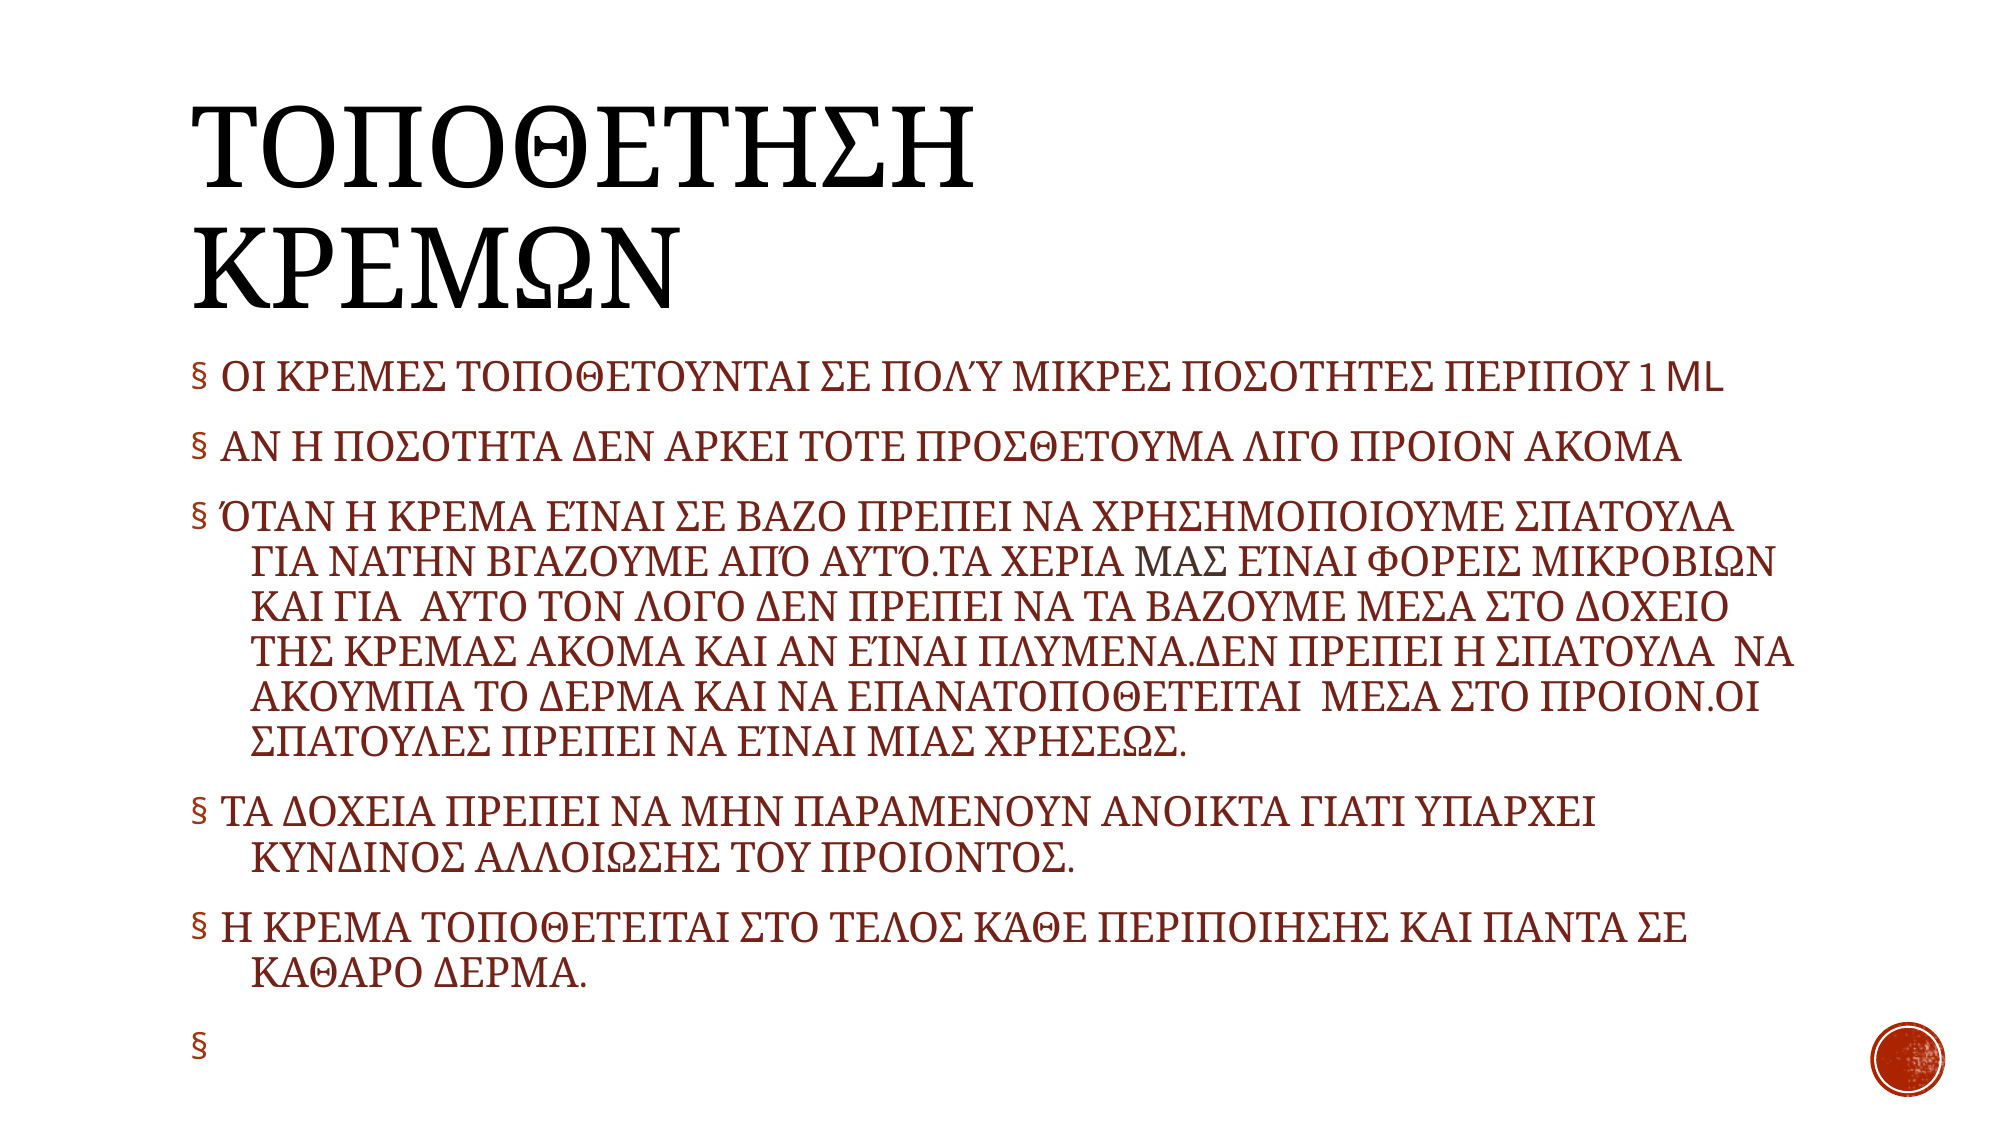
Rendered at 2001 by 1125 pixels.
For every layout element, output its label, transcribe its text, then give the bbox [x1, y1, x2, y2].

title ΤΟΠΟΘΕΤΗΣΗ ΚΡΕΜΩΝ [175, 79, 1408, 344]
list ΟΙ ΚΡΕΜΕΣ ΤΟΠΟΘΕΤΟΥΝΤΑΙ ΣΕ ΠΟΛΎ ΜΙΚΡΕΣ ΠΟΣΟΤΗΤΕΣ ΠΕΡΙΠΟΥ 1 ML ΑΝ Η ΠΟΣΟΤΗΤΑ ΔΕΝ ΑΡΚΕΙ ΤΟΤΕ ΠΡΟΣΘΕΤΟΥΜΑ ΛΙΓΟ ΠΡΟΙΟΝ ΑΚΟΜΑ ΌΤΑΝ Η ΚΡΕΜΑ ΕΊΝΑΙ ΣΕ ΒΑΖΟ ΠΡΕΠΕΙ ΝΑ ΧΡΗΣΗΜΟΠΟΙΟΥΜΕ ΣΠΑΤΟΥΛΑ ΓΙΑ ΝΑΤΗΝ ΒΓΑΖΟΥΜΕ ΑΠΌ ΑΥΤΌ.ΤΑ ΧΕΡΙΑ ΜΑΣ ΕΊΝΑΙ ΦΟΡΕΙΣ ΜΙΚΡΟΒΙΩΝ ΚΑΙ ΓΙΑ ΑΥΤΟ ΤΟΝ ΛΟΓΟ ΔΕΝ ΠΡΕΠΕΙ ΝΑ ΤΑ ΒΑΖΟΥΜΕ ΜΕΣΑ ΣΤΟ ΔΟΧΕΙΟ ΤΗΣ ΚΡΕΜΑΣ ΑΚΟΜΑ ΚΑΙ ΑΝ ΕΊΝΑΙ ΠΛΥΜΕΝΑ.ΔΕΝ ΠΡΕΠΕΙ Η ΣΠΑΤΟΥΛΑ ΝΑ ΑΚΟΥΜΠΑ ΤΟ ΔΕΡΜΑ ΚΑΙ ΝΑ ΕΠΑΝΑΤΟΠΟΘΕΤΕΙΤΑΙ ΜΕΣΑ ΣΤΟ ΠΡΟΙΟΝ.ΟΙ ΣΠΑΤΟΥΛΕΣ ΠΡΕΠΕΙ ΝΑ ΕΊΝΑΙ ΜΙΑΣ ΧΡΗΣΕΩΣ. ΤΑ ΔΟΧΕΙΑ ΠΡΕΠΕΙ ΝΑ ΜΗΝ ΠΑΡΑΜΕΝΟΥΝ ΑΝΟΙΚΤΑ ΓΙΑΤΙ ΥΠΑΡΧΕΙ ΚΥΝΔΙΝΟΣ ΑΛΛΟΙΩΣΗΣ ΤΟΥ ΠΡΟΙΟΝΤΟΣ. Η ΚΡΕΜΑ ΤΟΠΟΘΕΤΕΙΤΑΙ ΣΤΟ ΤΕΛΟΣ ΚΆΘΕ ΠΕΡΙΠΟΙΗΣΗΣ ΚΑΙ ΠΑΝΤΑ ΣΕ ΚΑΘΑΡΟ ΔΕΡΜΑ. [175, 348, 1826, 1013]
